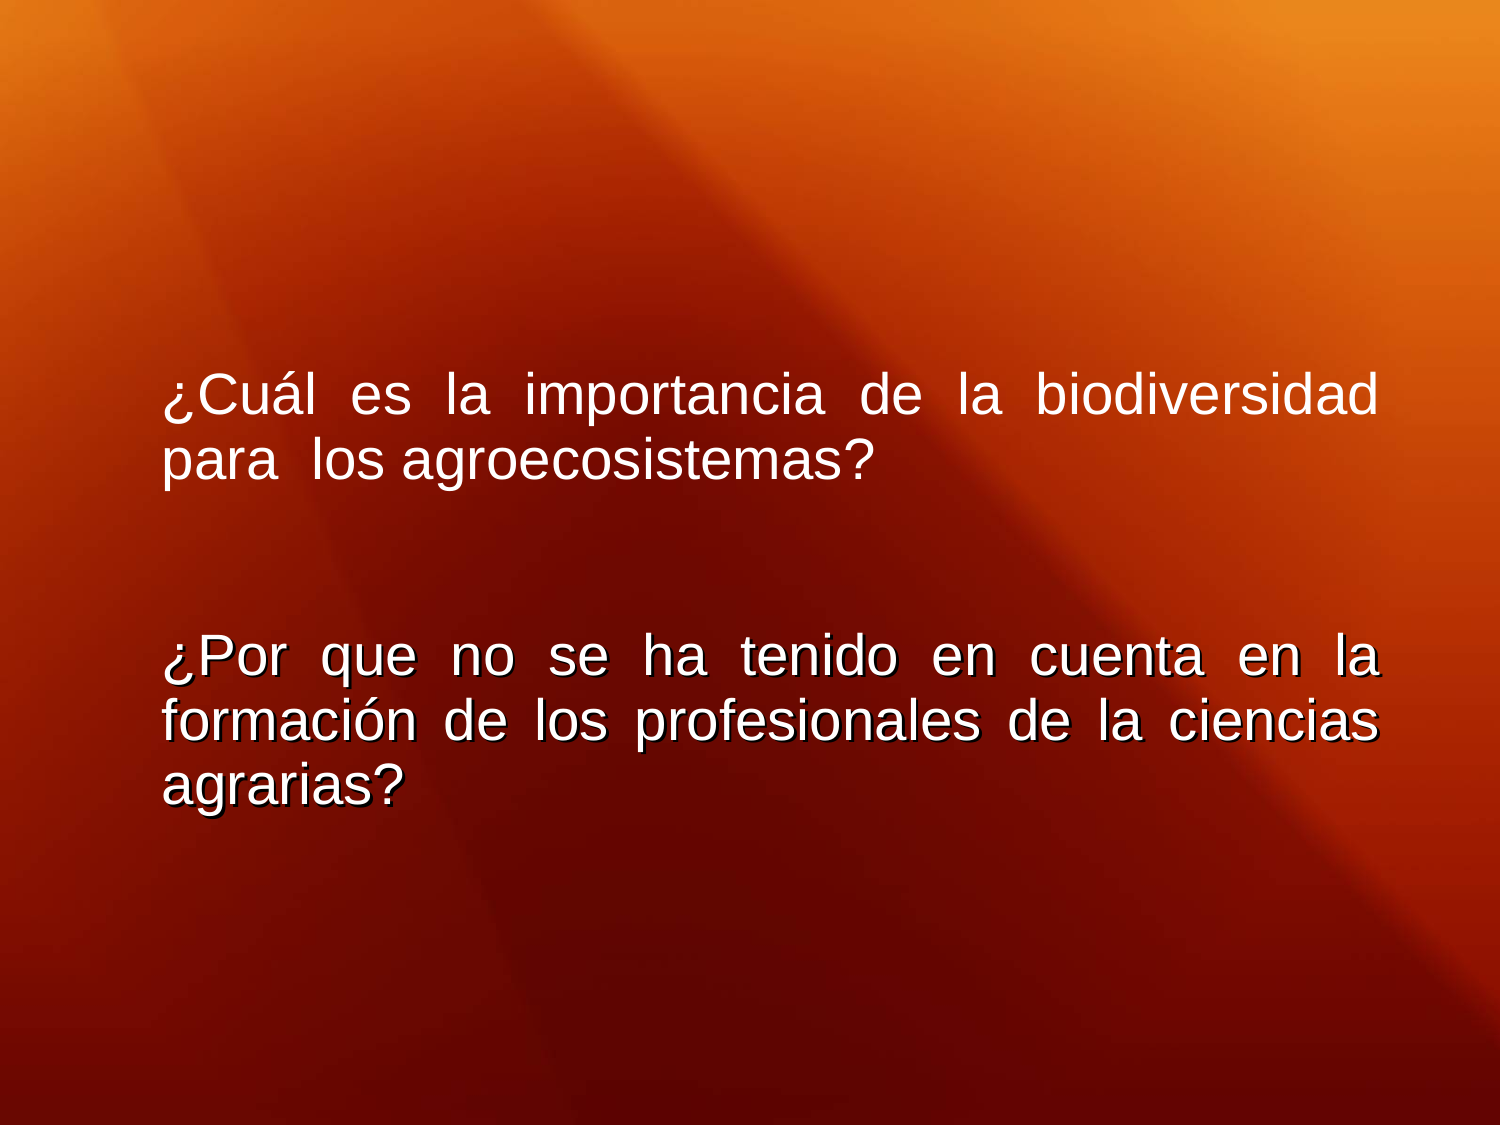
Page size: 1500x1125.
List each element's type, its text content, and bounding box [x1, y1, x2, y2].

subtitle ¿Cuál es la importancia de la biodiversidad para los agroecosistemas? ¿Por que no se ha tenido en cuenta en la formación de los profesionales de la ciencias agrarias? [161, 218, 1382, 961]
picture [0, 0, 1500, 1125]
